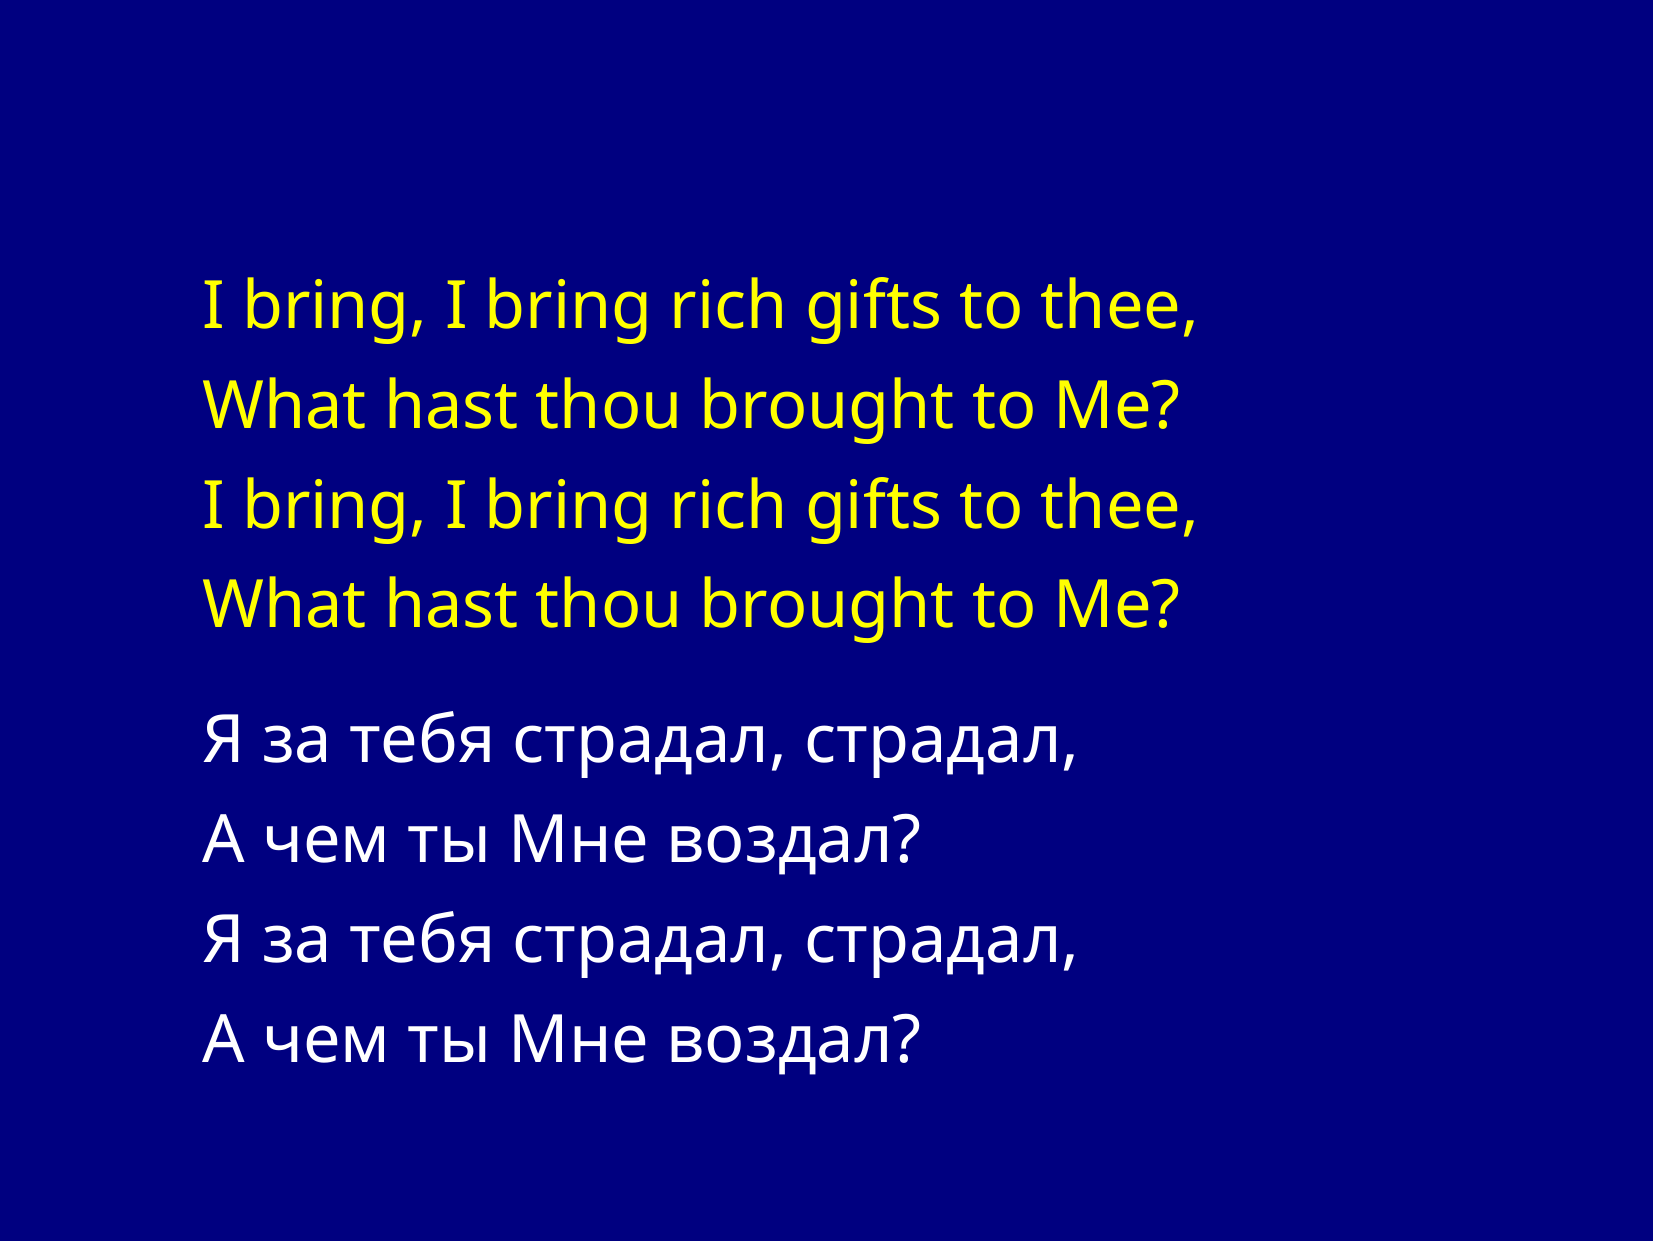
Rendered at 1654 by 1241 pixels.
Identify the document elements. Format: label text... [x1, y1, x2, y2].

text_box Я за тебя страдал, страдал, А чем ты Мне воздал? Я за тебя страдал, страдал, А чем ты Мне воздал? [75, 675, 1576, 1163]
text_box I bring, I bring rich gifts to thee, What hast thou brought to Me? I bring, I bring rich gifts to thee, What hast thou brought to Me? [75, 150, 1576, 638]
